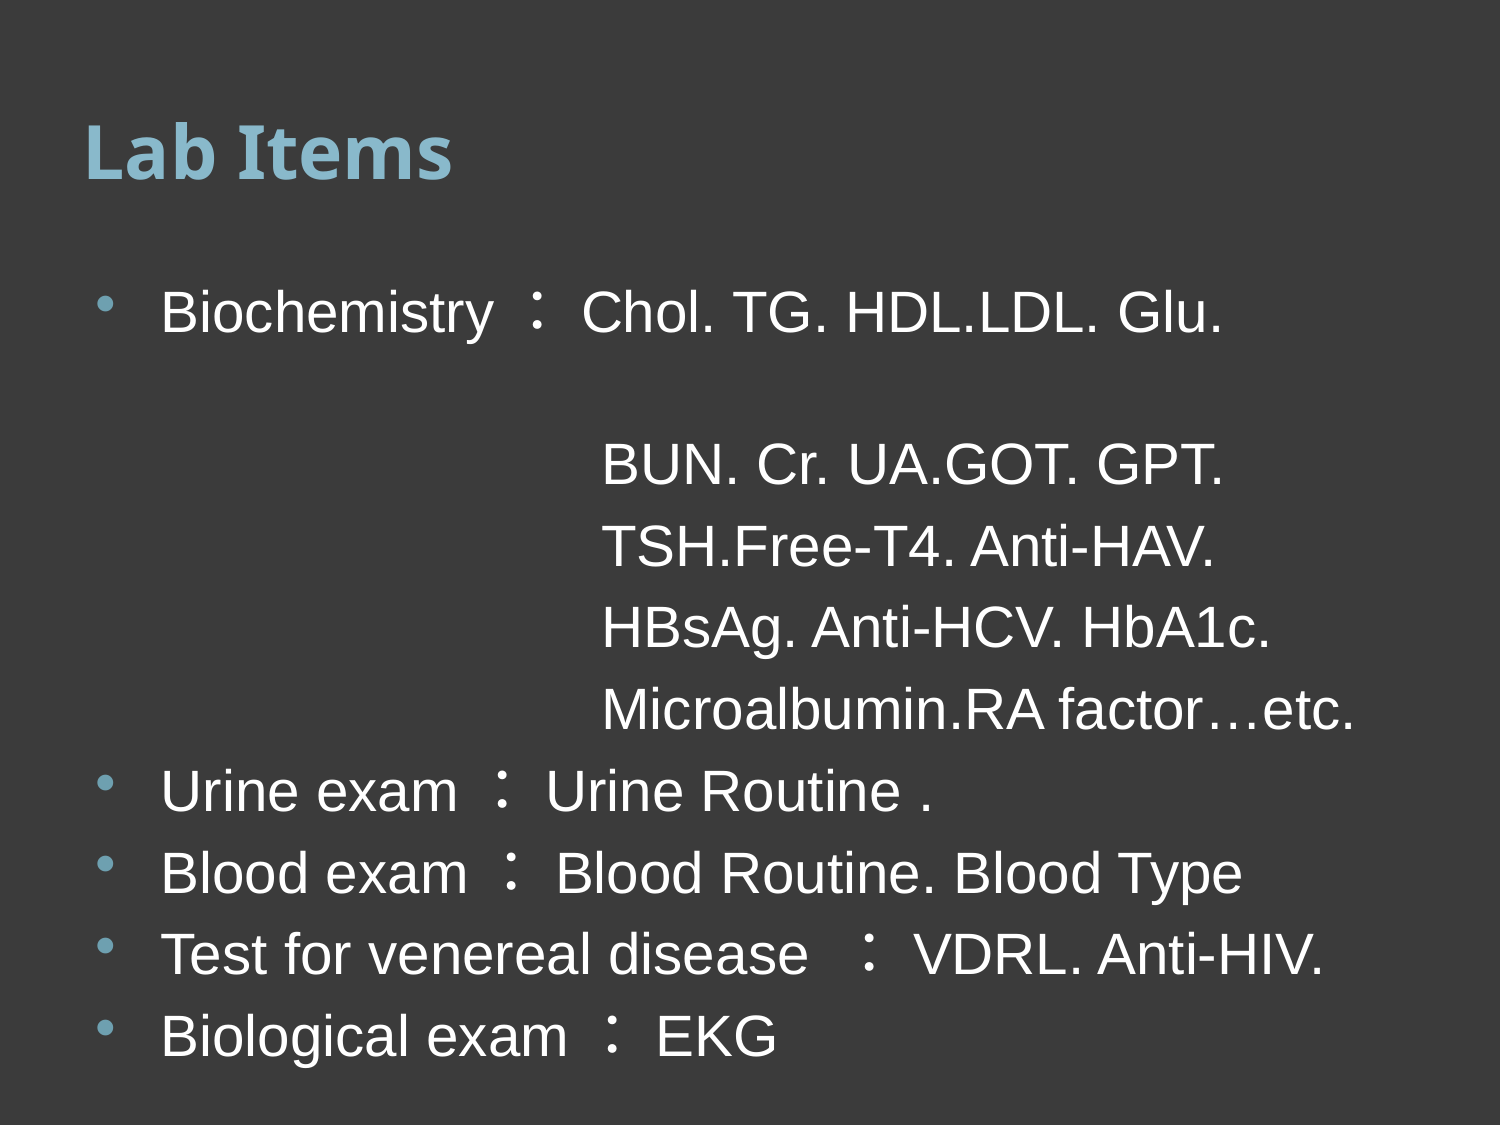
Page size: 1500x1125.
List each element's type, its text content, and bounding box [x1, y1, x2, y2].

list Biochemistry：Chol. TG. HDL.LDL. Glu. BUN. Cr. UA.GOT. GPT. TSH.Free-T4. Anti-HAV. HBsAg. Anti-HCV. HbA1c. Microalbumin.RA factor…etc. Urine exam：Urine Routine . Blood exam：Blood Routine. Blood Type Test for venereal disease ：VDRL. Anti-HIV. Biological exam：EKG [76, 267, 1459, 1018]
title Lab Items [75, 43, 1425, 256]
